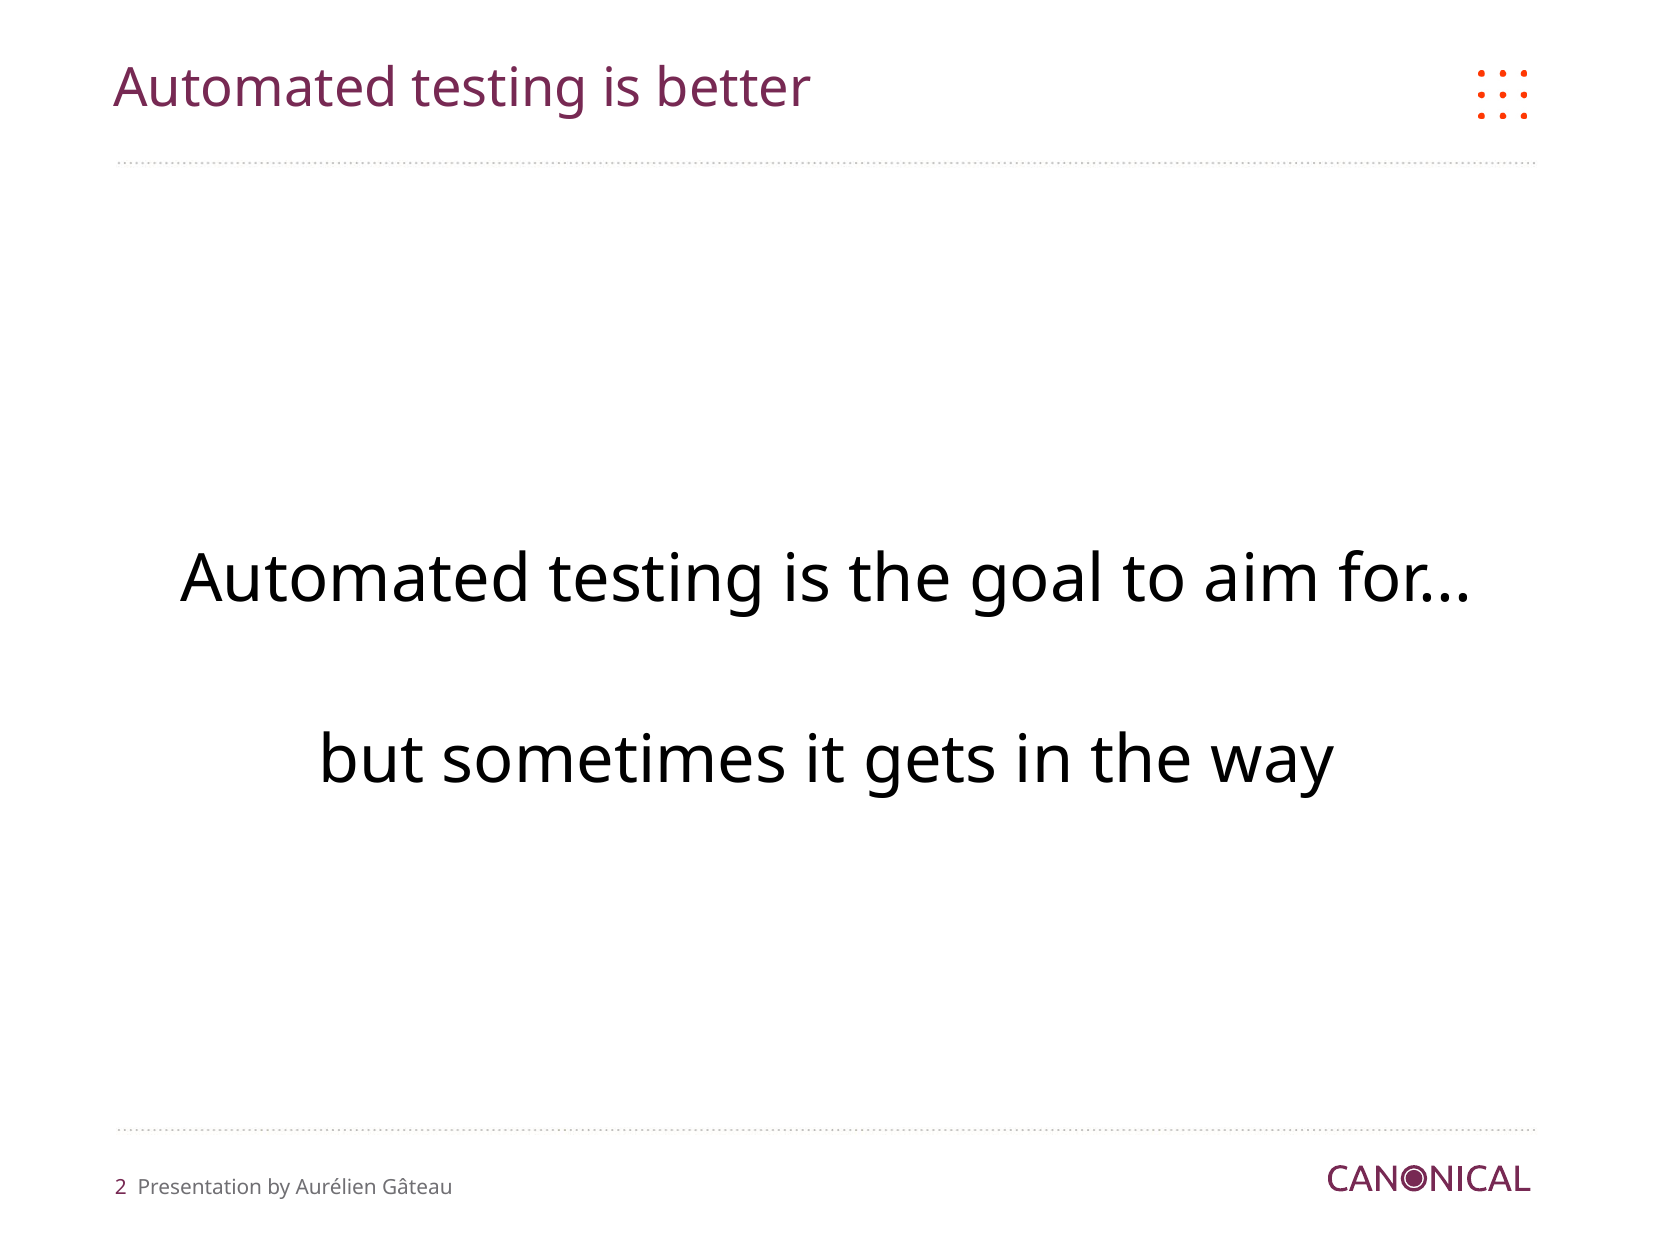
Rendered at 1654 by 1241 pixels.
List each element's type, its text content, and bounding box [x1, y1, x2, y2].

subtitle Automated testing is the goal to aim for... but sometimes it gets in the way [115, 256, 1540, 1076]
picture [116, 160, 1539, 168]
title Automated testing is better [113, 64, 1382, 107]
picture [116, 1128, 1539, 1135]
picture [1478, 70, 1527, 119]
